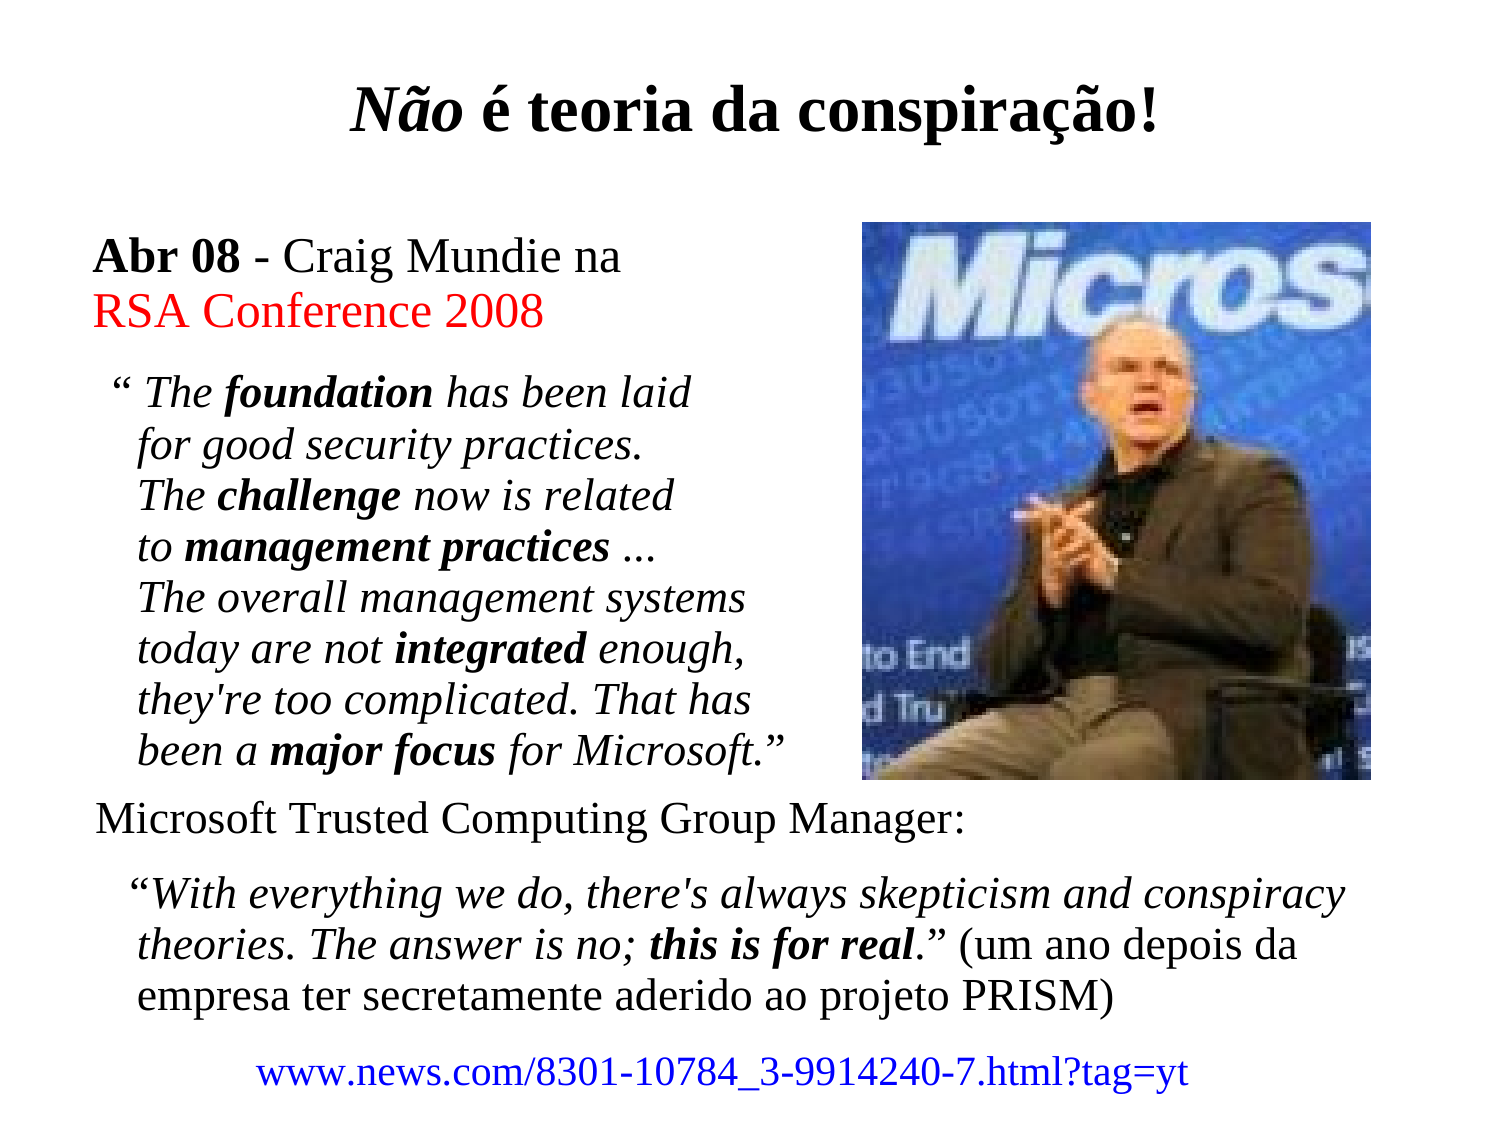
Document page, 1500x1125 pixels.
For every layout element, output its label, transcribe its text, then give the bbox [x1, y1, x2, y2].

picture [862, 222, 1371, 780]
text_box Abr 08 - Craig Mundie na RSA Conference 2008 “ The foundation has been laid for good security practices. The challenge now is related to management practices ... The overall management systems today are not integrated enough, they're too complicated. That has been a major focus for Microsoft.” Microsoft Trusted Computing Group Manager: “With everything we do, there's always skepticism and conspiracy theories. The answer is no; this is for real.” (um ano depois da empresa ter secretamente aderido ao projeto PRISM) www.news.com/8301-10784_3-9914240-7.html?tag=yt [77, 220, 1406, 1103]
title Não é teoria da conspiração! [91, 33, 1420, 184]
